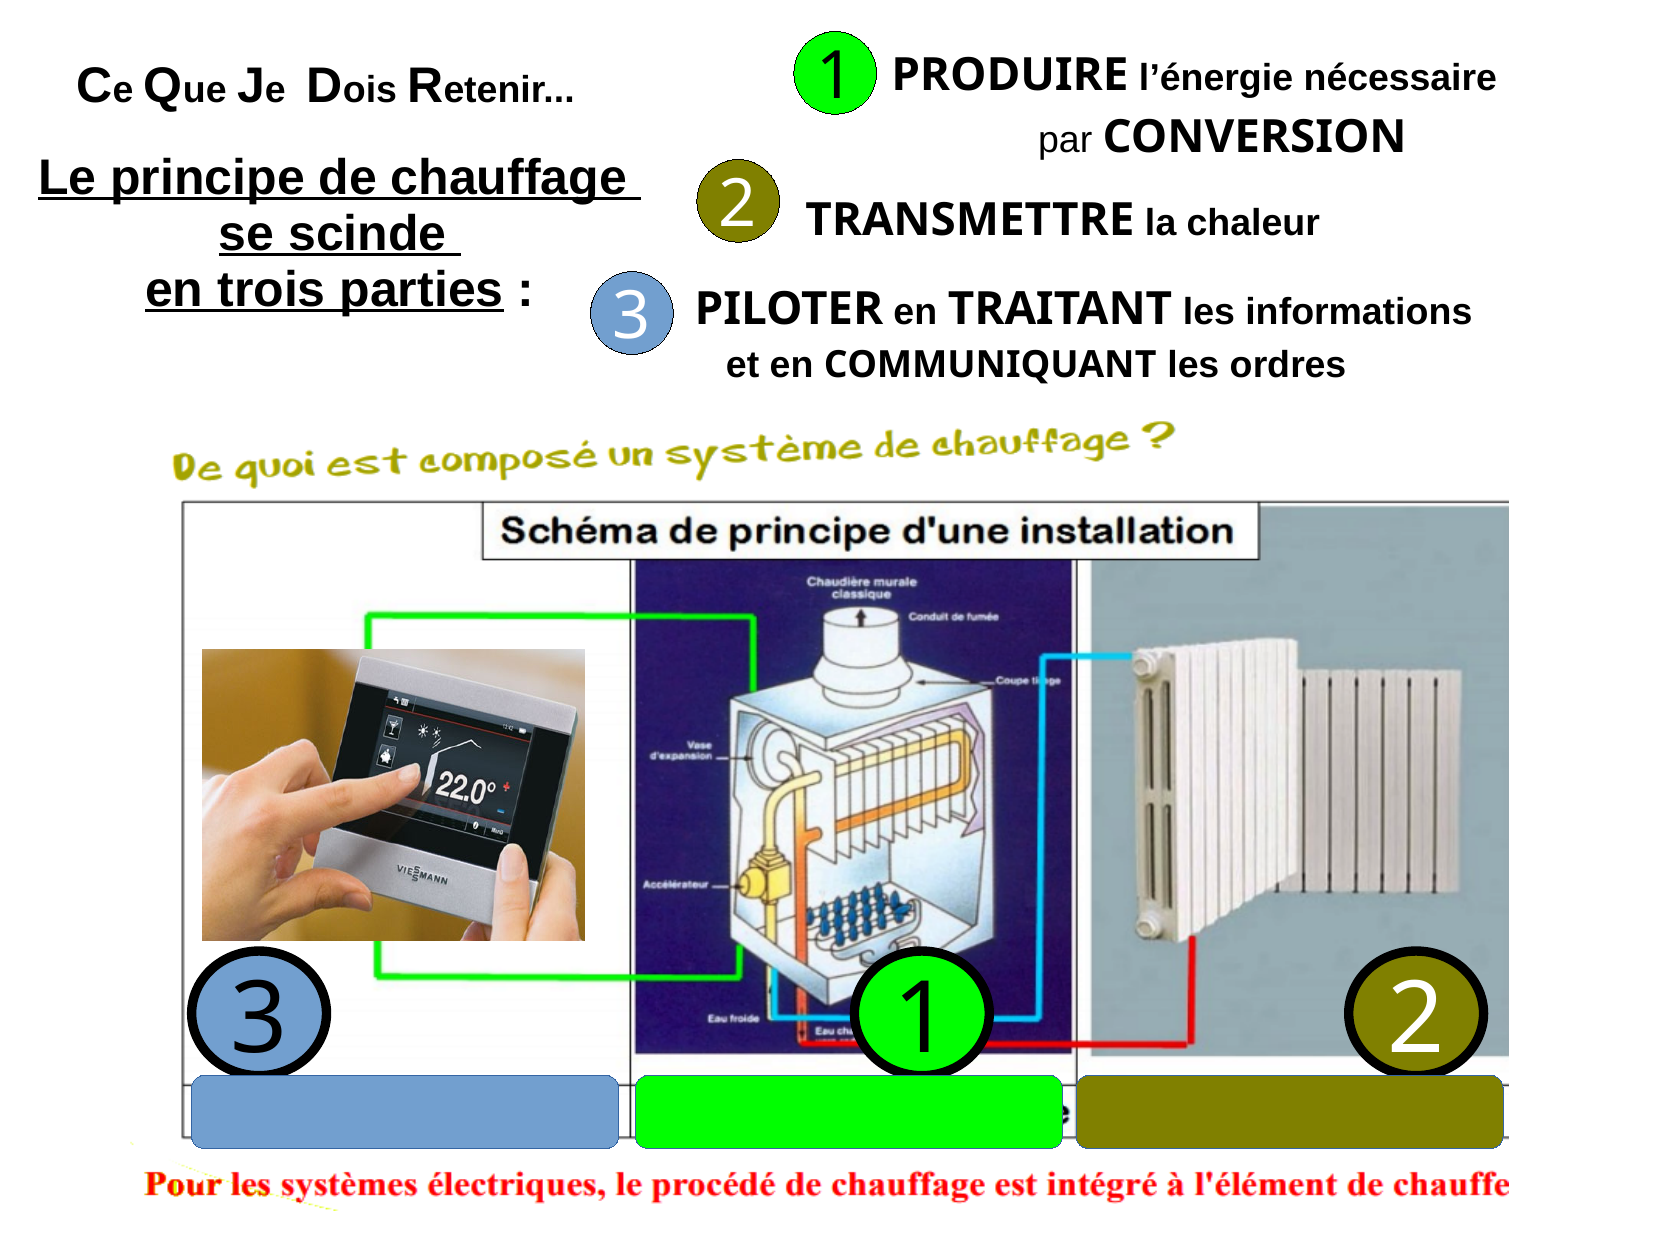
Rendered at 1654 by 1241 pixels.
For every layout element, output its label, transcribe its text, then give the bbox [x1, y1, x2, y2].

text_box [635, 1075, 1063, 1149]
text_box TRANSMETTRE la chaleur [780, 178, 1394, 259]
text_box PILOTER en TRAITANT les informations et en COMMUNIQUANT les ordres [679, 267, 1571, 401]
text_box 1 [793, 31, 876, 115]
picture [129, 400, 1509, 1211]
text_box 3 [191, 951, 327, 1075]
text_box Le principe de chauffage se scinde en trois parties : [23, 141, 757, 329]
text_box [1076, 1075, 1504, 1149]
text_box Ce Que Je Dois Retenir... [62, 49, 851, 121]
text_box 2 [1348, 951, 1484, 1075]
text_box 1 [854, 951, 990, 1075]
text_box [191, 1075, 619, 1149]
text_box PRODUIRE l’énergie nécessaire par CONVERSION [876, 33, 1571, 178]
text_box 3 [590, 271, 674, 355]
text_box 2 [696, 159, 780, 243]
